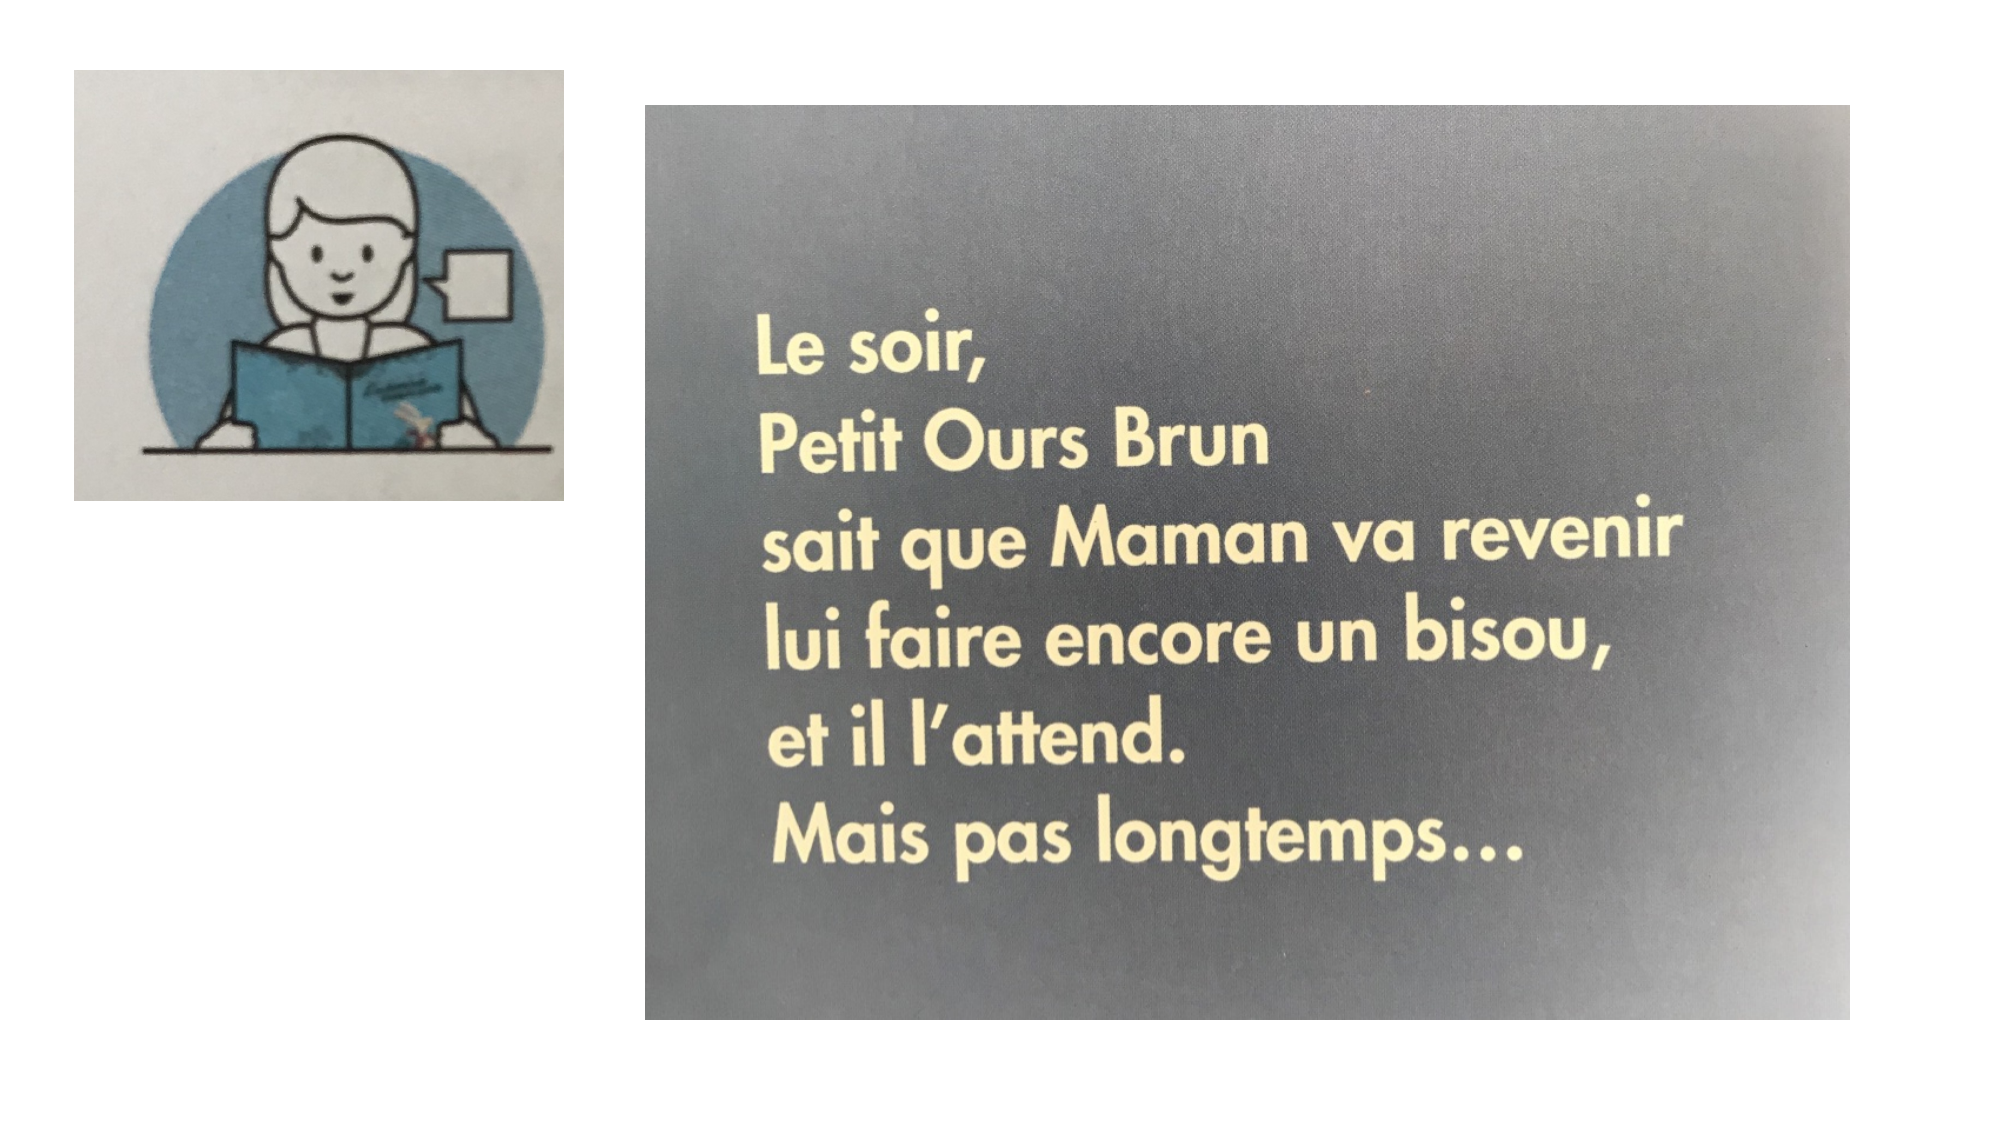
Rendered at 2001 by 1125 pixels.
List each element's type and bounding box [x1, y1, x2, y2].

picture [74, 70, 564, 501]
picture [645, 105, 1850, 1020]
